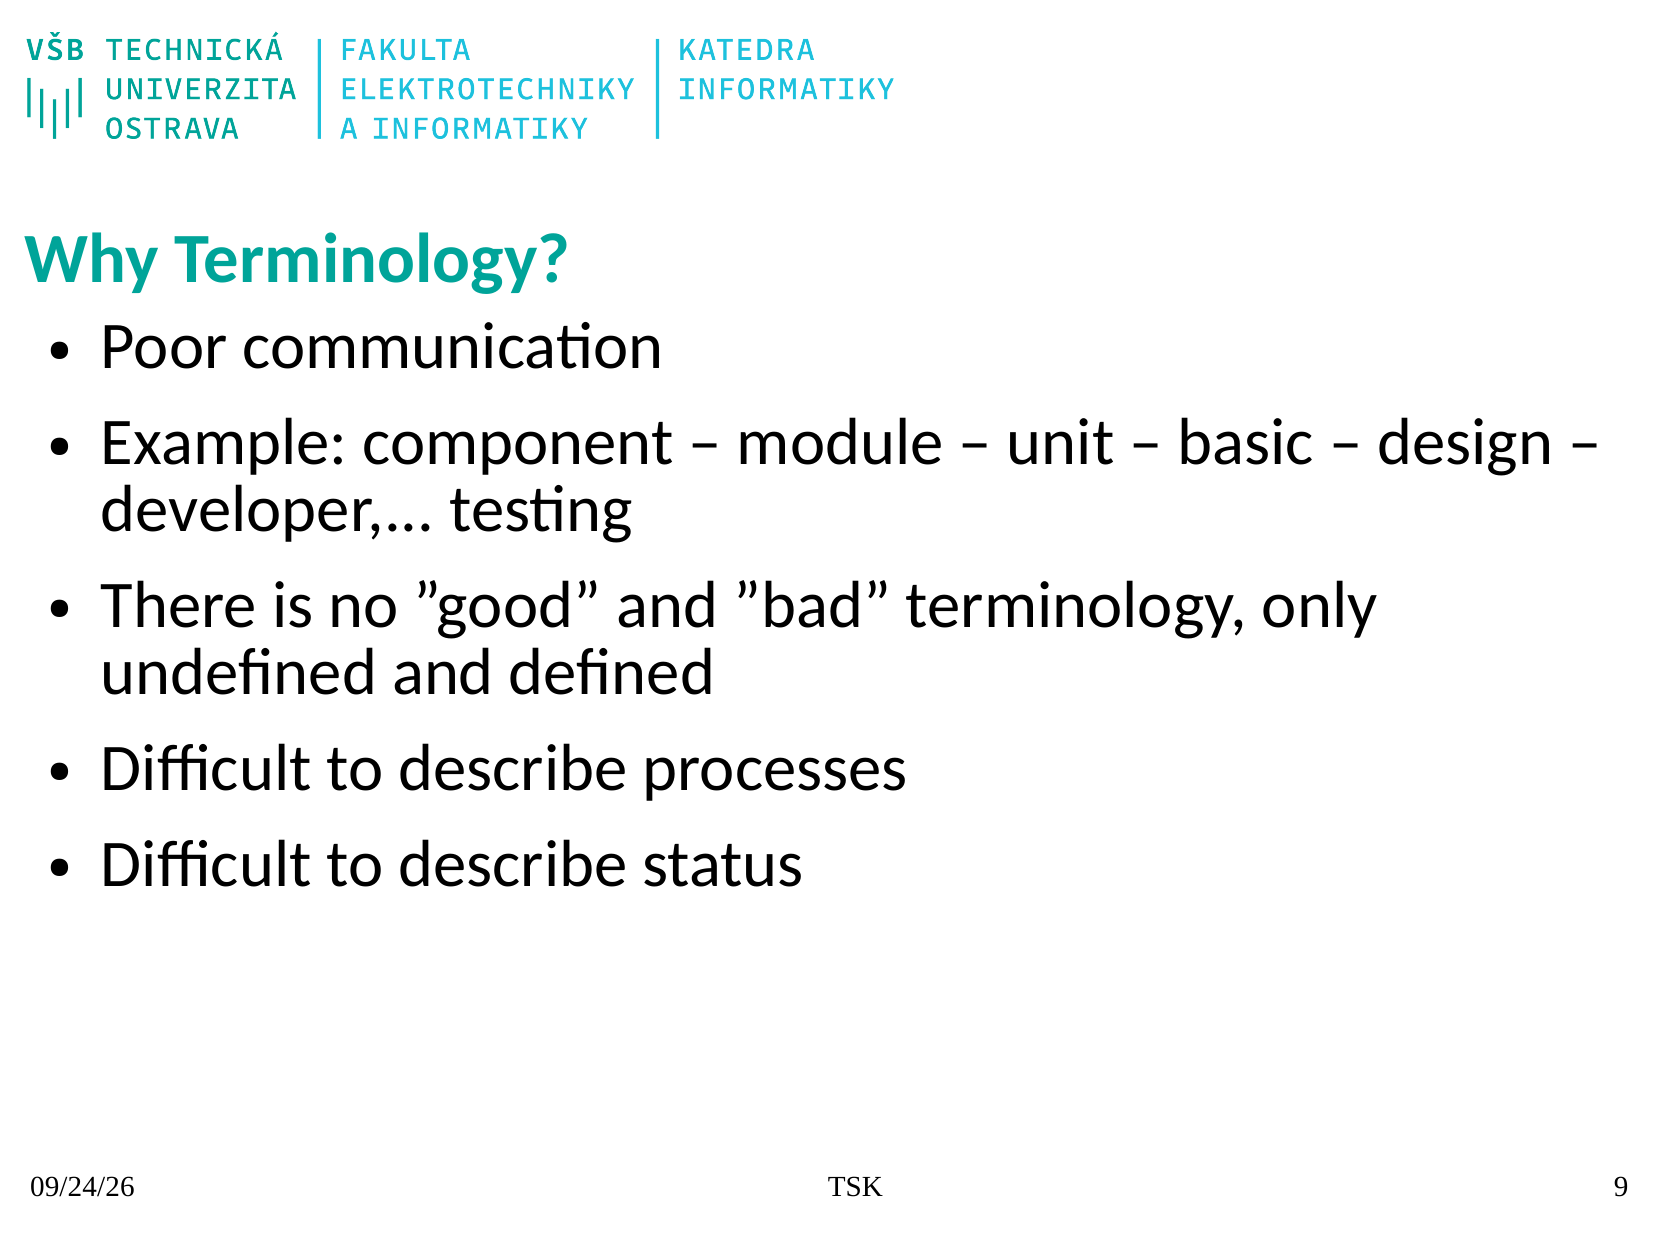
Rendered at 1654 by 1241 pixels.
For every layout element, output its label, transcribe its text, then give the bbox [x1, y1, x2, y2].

title Why Terminology? [24, 169, 1629, 300]
list Poor communication Example: component – module – unit – basic – design – developer,... testing There is no ”good” and ”bad” terminology, only undefined and defined Difficult to describe processes Difficult to describe status [30, 318, 1629, 1146]
picture [26, 31, 894, 139]
